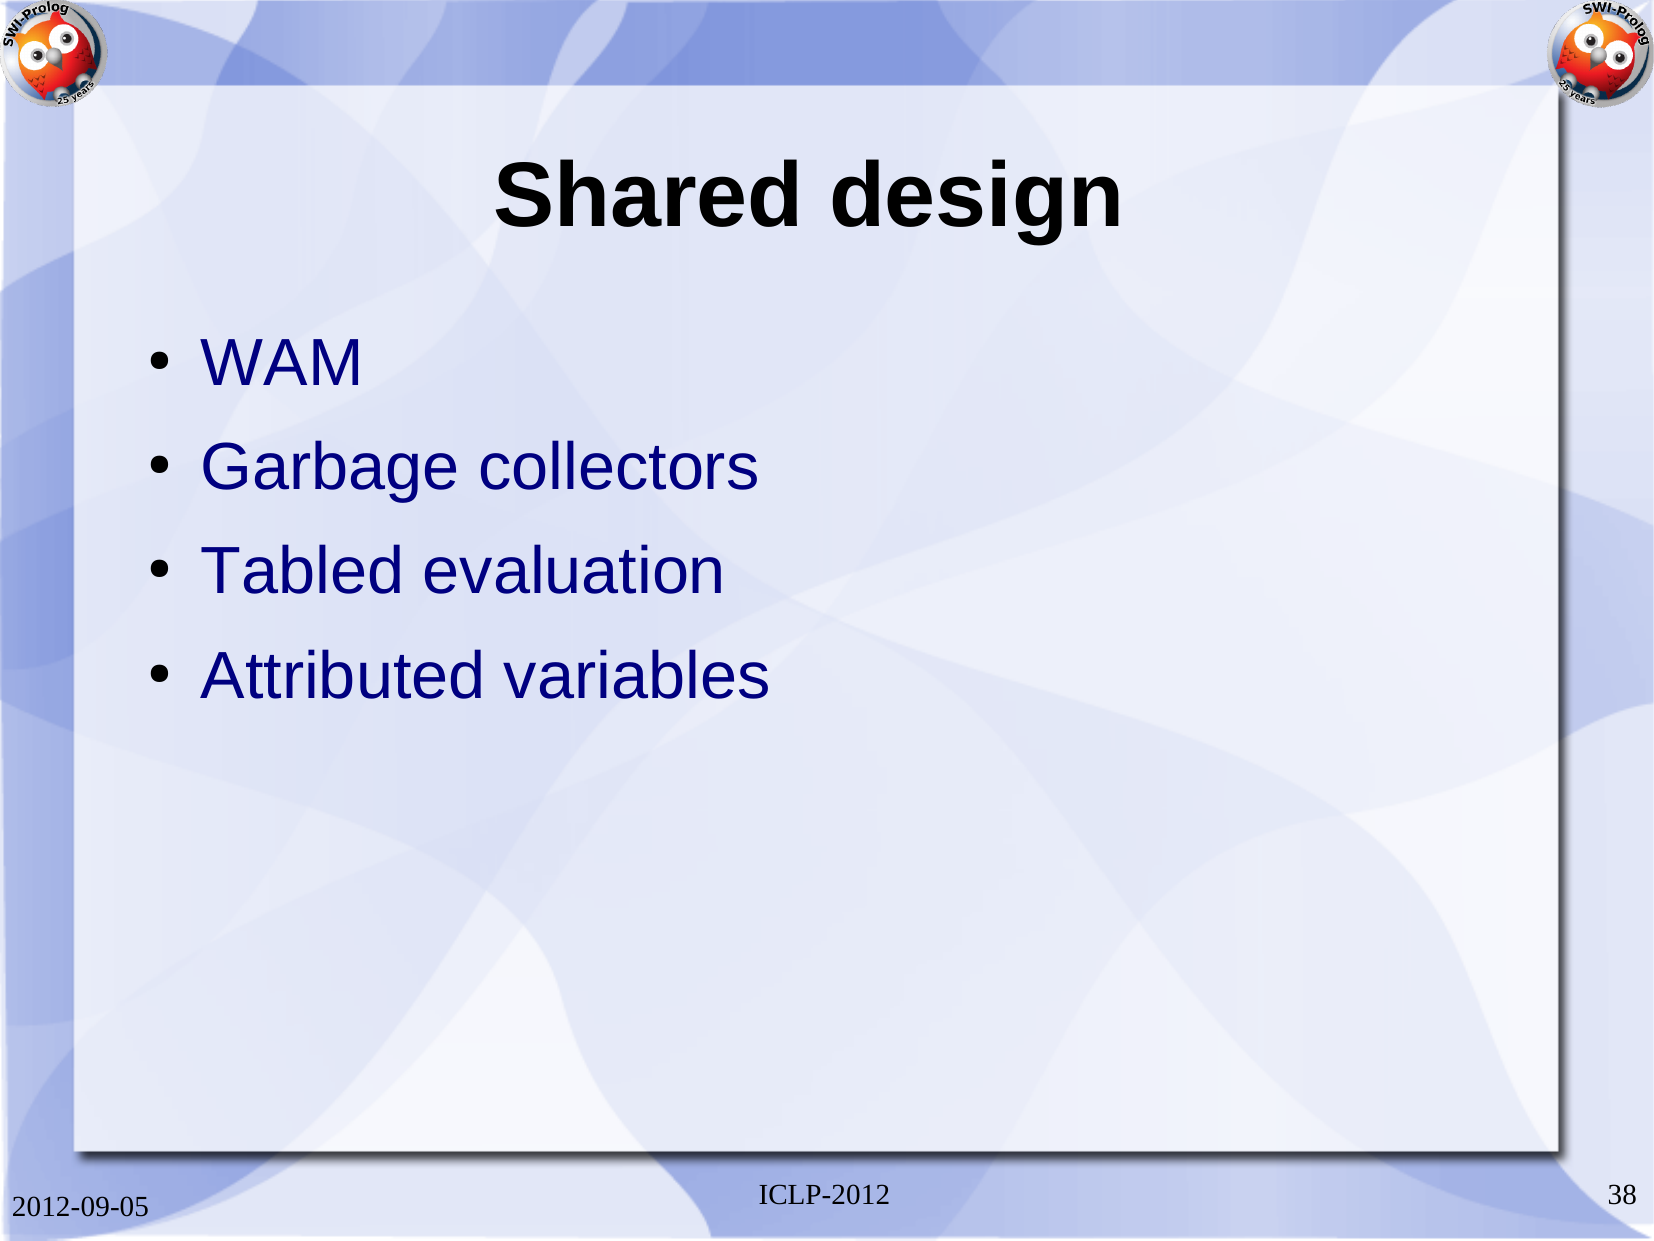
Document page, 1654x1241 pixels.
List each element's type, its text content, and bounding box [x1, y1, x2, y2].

title Shared design [82, 90, 1536, 298]
list WAM Garbage collectors Tabled evaluation Attributed variables [129, 324, 1489, 1045]
picture [0, 0, 1654, 1241]
